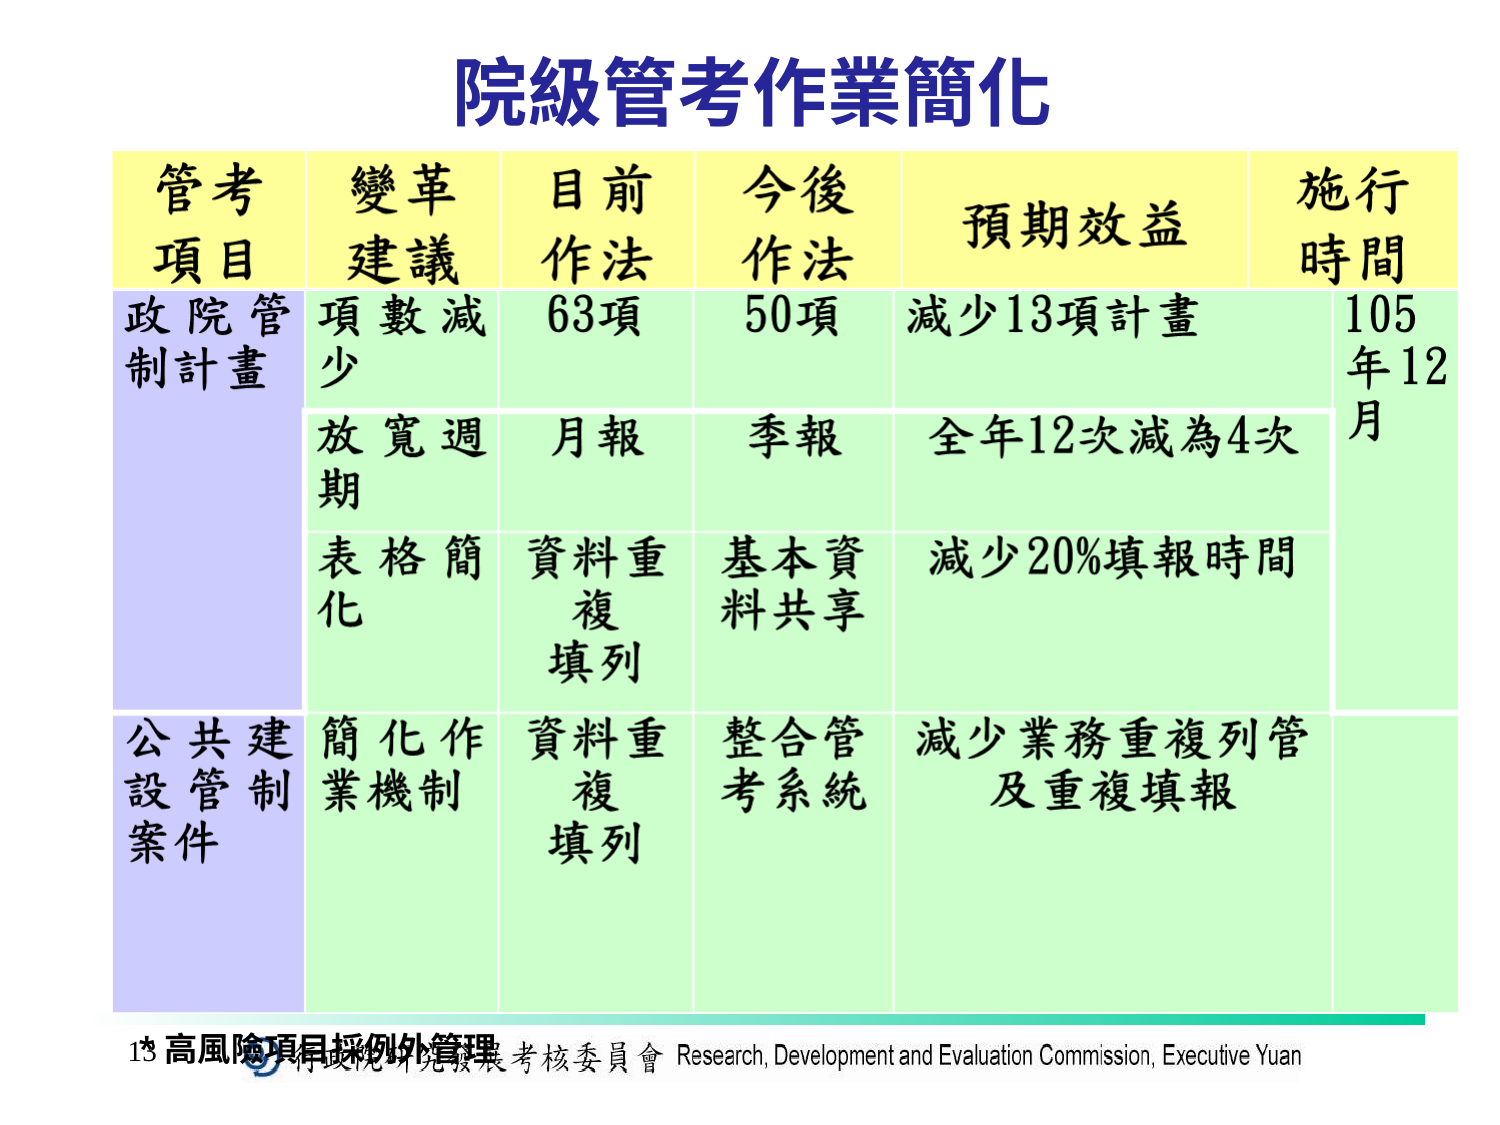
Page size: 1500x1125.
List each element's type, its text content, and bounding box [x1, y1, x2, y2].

text_box *高風險項目採例外管理 [121, 1020, 1374, 1077]
picture [111, 132, 1459, 1014]
text_box [112, 1025, 426, 1101]
title 院級管考作業簡化 [77, 38, 1428, 157]
